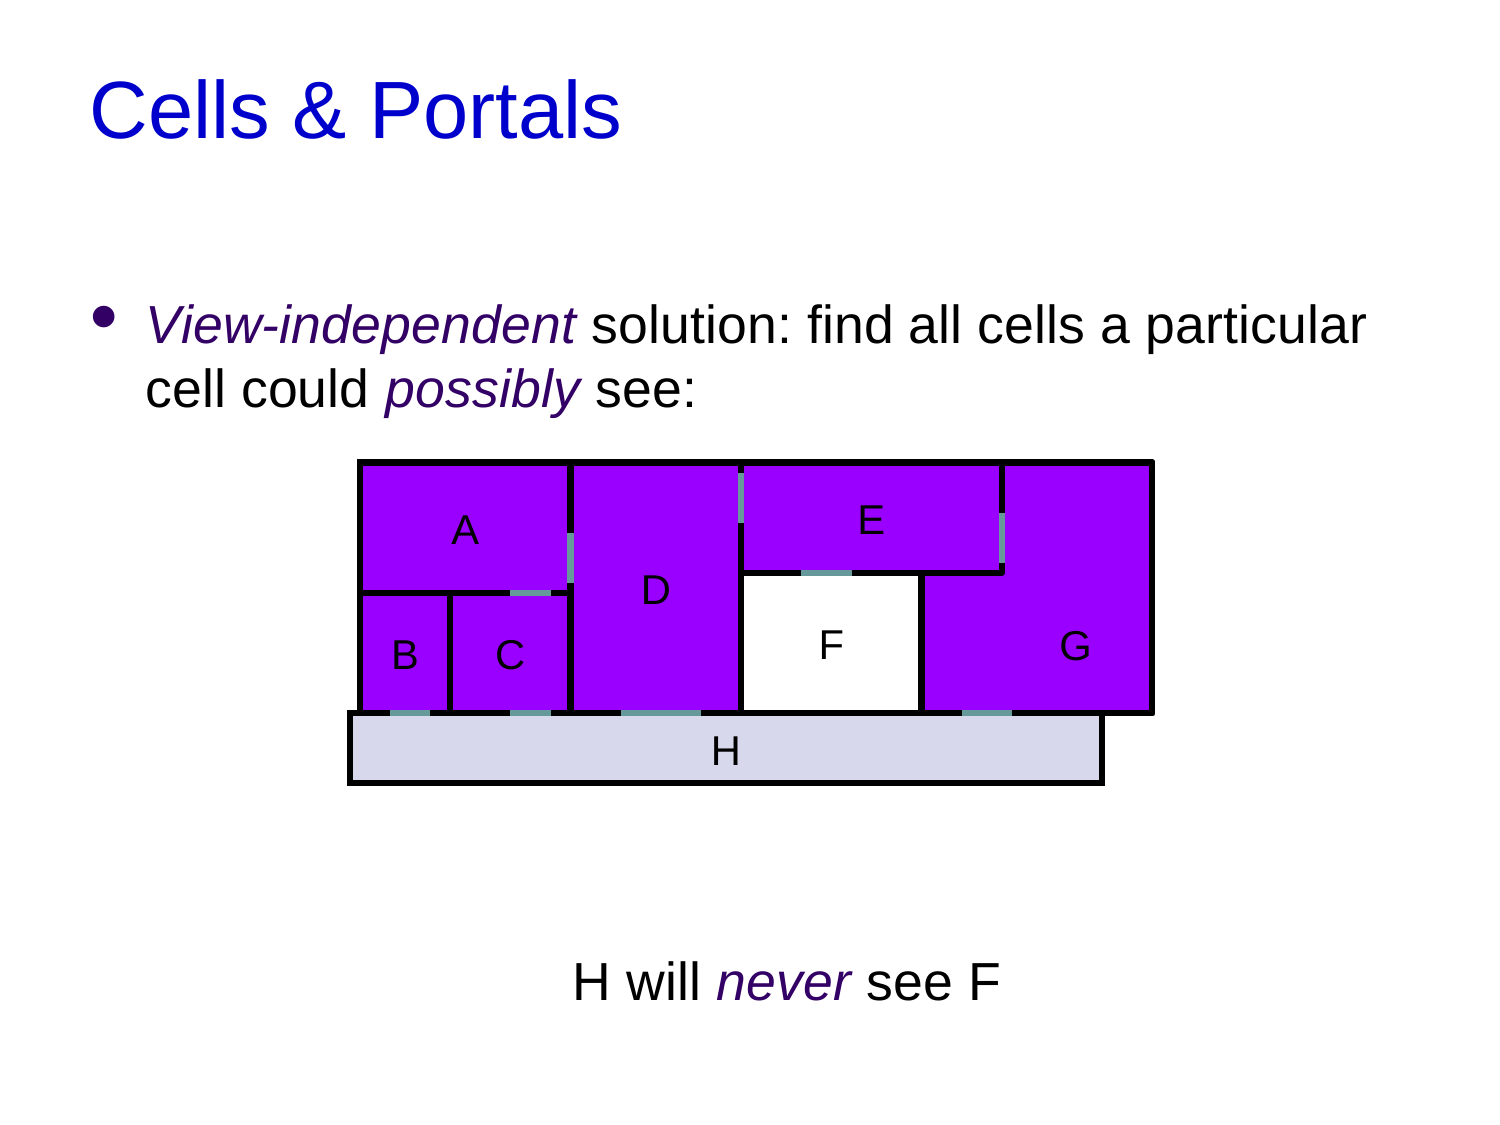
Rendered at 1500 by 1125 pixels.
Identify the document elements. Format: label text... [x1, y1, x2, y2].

title Cells & Portals [74, 20, 1313, 163]
text_box D [570, 462, 742, 714]
text_box G [1044, 610, 1107, 677]
text_box C [451, 592, 571, 714]
list View-independent solution: find all cells a particular cell could possibly see: H will never see F [75, 282, 1426, 1027]
text_box H [349, 713, 1103, 784]
text_box B [360, 592, 451, 714]
text_box [921, 462, 1153, 714]
text_box F [742, 573, 918, 714]
text_box A [360, 462, 570, 592]
text_box E [741, 462, 1001, 573]
